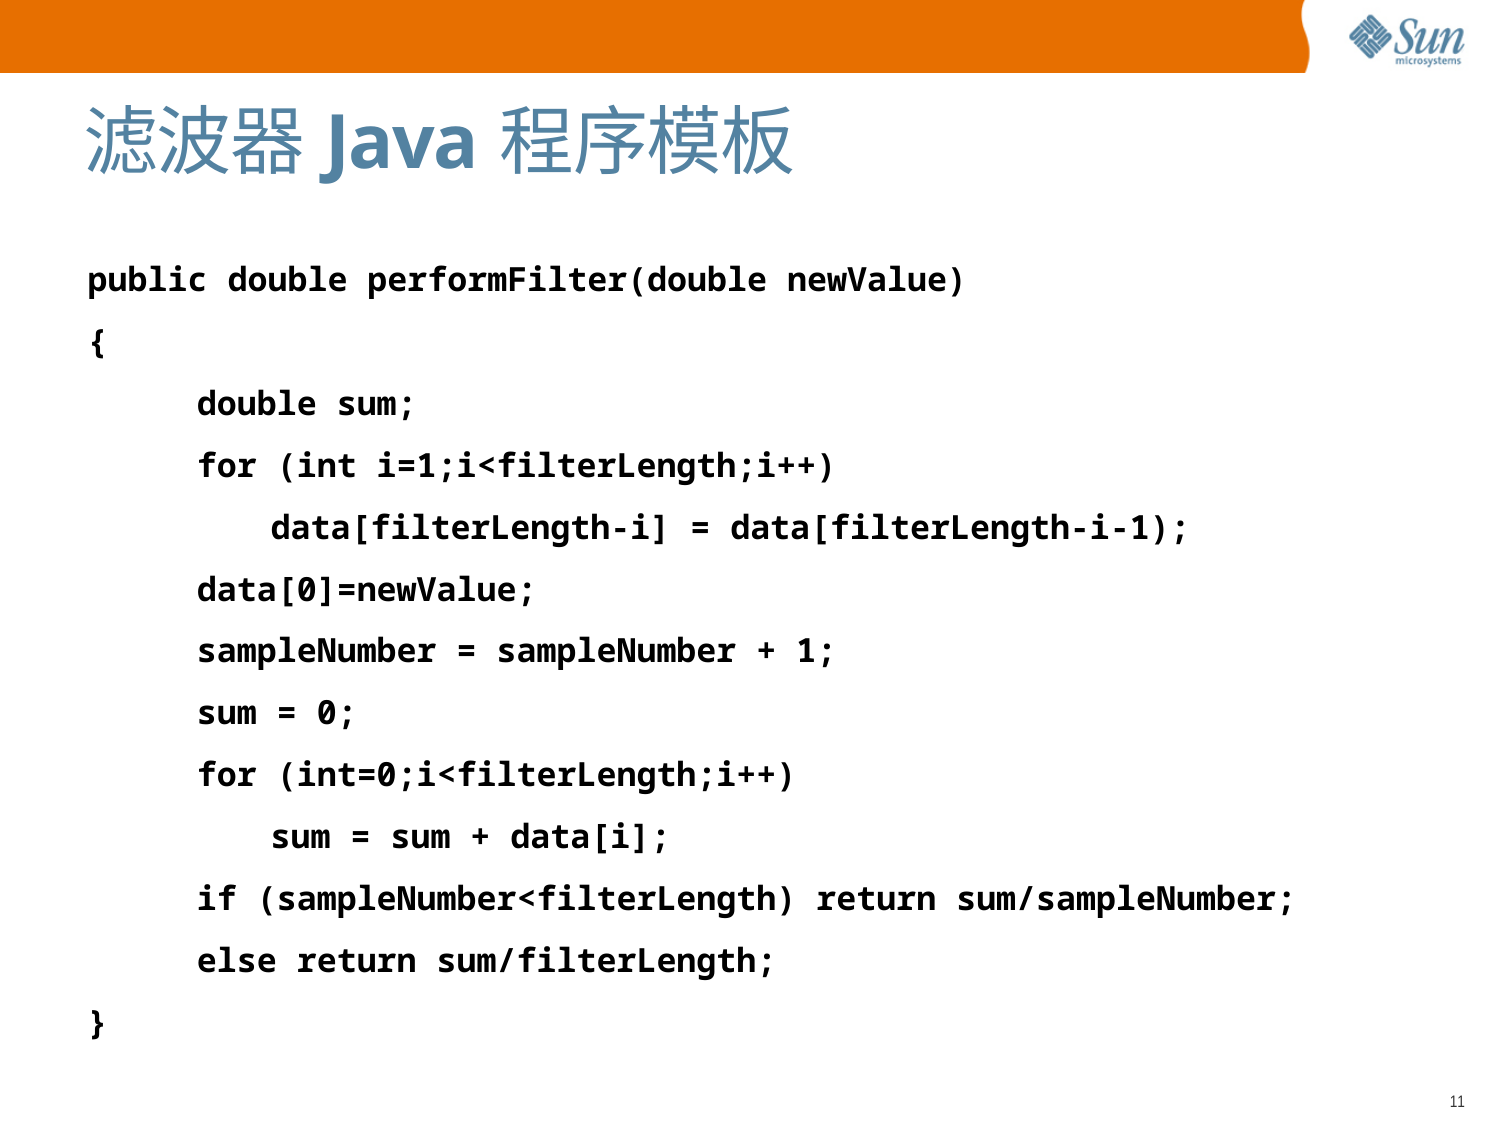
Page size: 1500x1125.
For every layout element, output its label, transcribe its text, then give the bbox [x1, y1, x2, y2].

picture [0, 0, 1500, 73]
text_box public double performFilter(double newValue) { double sum; for (int i=1;i<filterLength;i++) data[filterLength-i] = data[filterLength-i-1); data[0]=newValue; sampleNumber = sampleNumber + 1; sum = 0; for (int=0;i<filterLength;i++) sum = sum + data[i]; if (sampleNumber<filterLength) return sum/sampleNumber; else return sum/filterLength; } [52, 256, 1455, 1038]
title 滤波器Java程序模板 [83, 94, 1446, 199]
